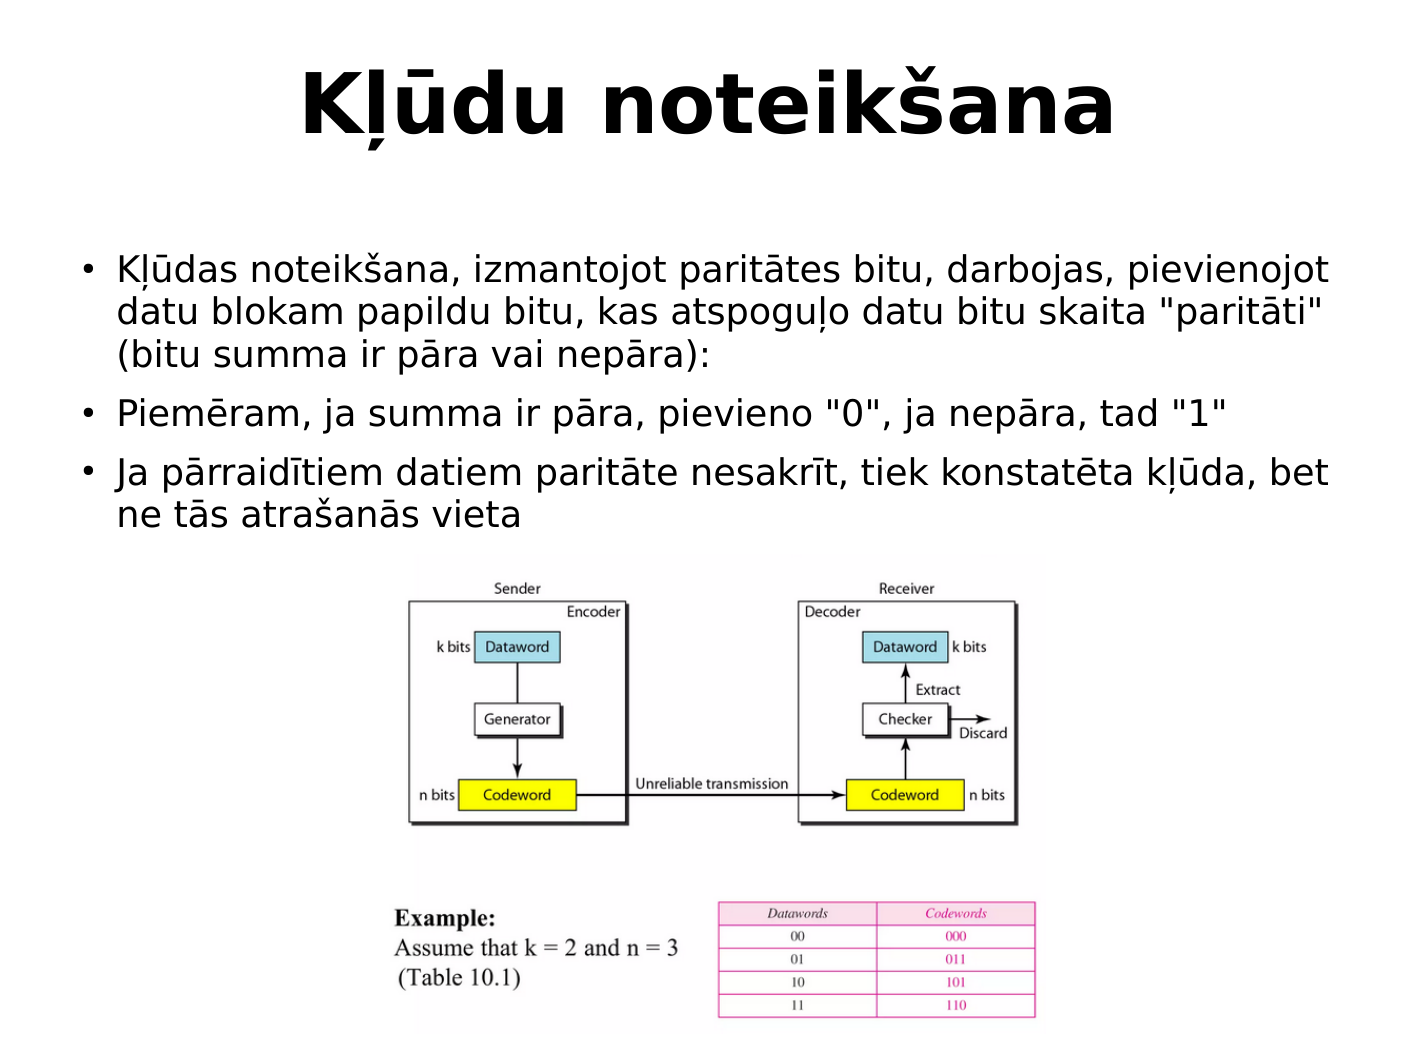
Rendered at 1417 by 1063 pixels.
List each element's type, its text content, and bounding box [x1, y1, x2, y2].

list Kļūdas noteikšana, izmantojot paritātes bitu, darbojas, pievienojot datu blokam papildu bitu, kas atspoguļo datu bitu skaita "paritāti" (bitu summa ir pāra vai nepāra): Piemēram, ja summa ir pāra, pievieno "0", ja nepāra, tad "1" Ja pārraidītiem datiem paritāte nesakrīt, tiek konstatēta kļūda, bet ne tās atrašanās vieta [70, 248, 1346, 543]
picture [383, 554, 1046, 1034]
title Kļūdu noteikšana [70, 42, 1346, 168]
